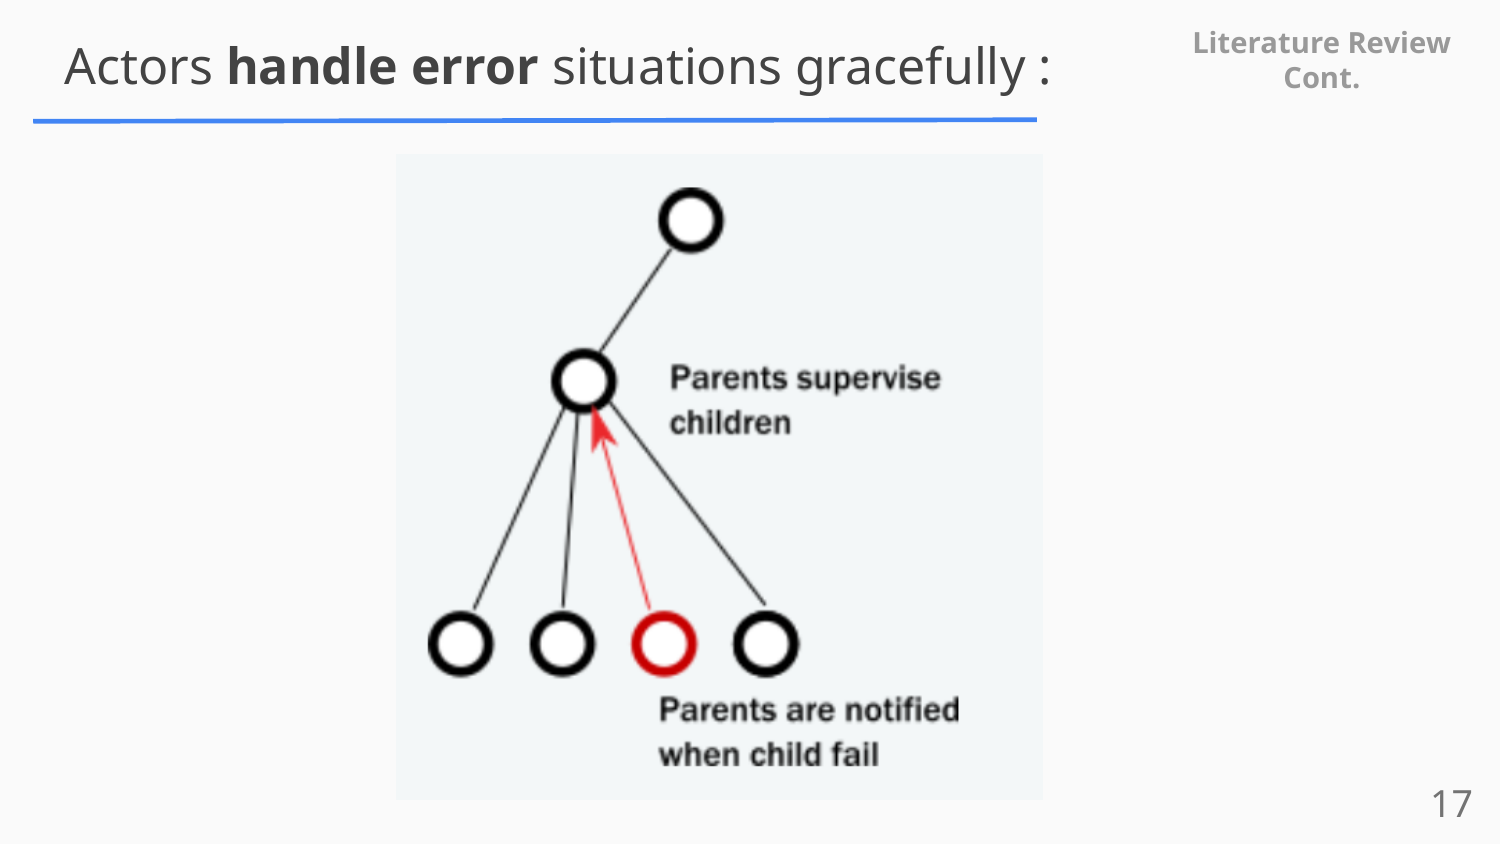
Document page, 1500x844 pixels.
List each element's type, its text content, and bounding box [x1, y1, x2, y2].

picture [396, 154, 1043, 800]
text_box Literature Review Cont. [1146, 9, 1497, 90]
slide_number 17 [1398, 770, 1489, 835]
text_box Actors handle error situations gracefully : [49, 0, 1147, 129]
